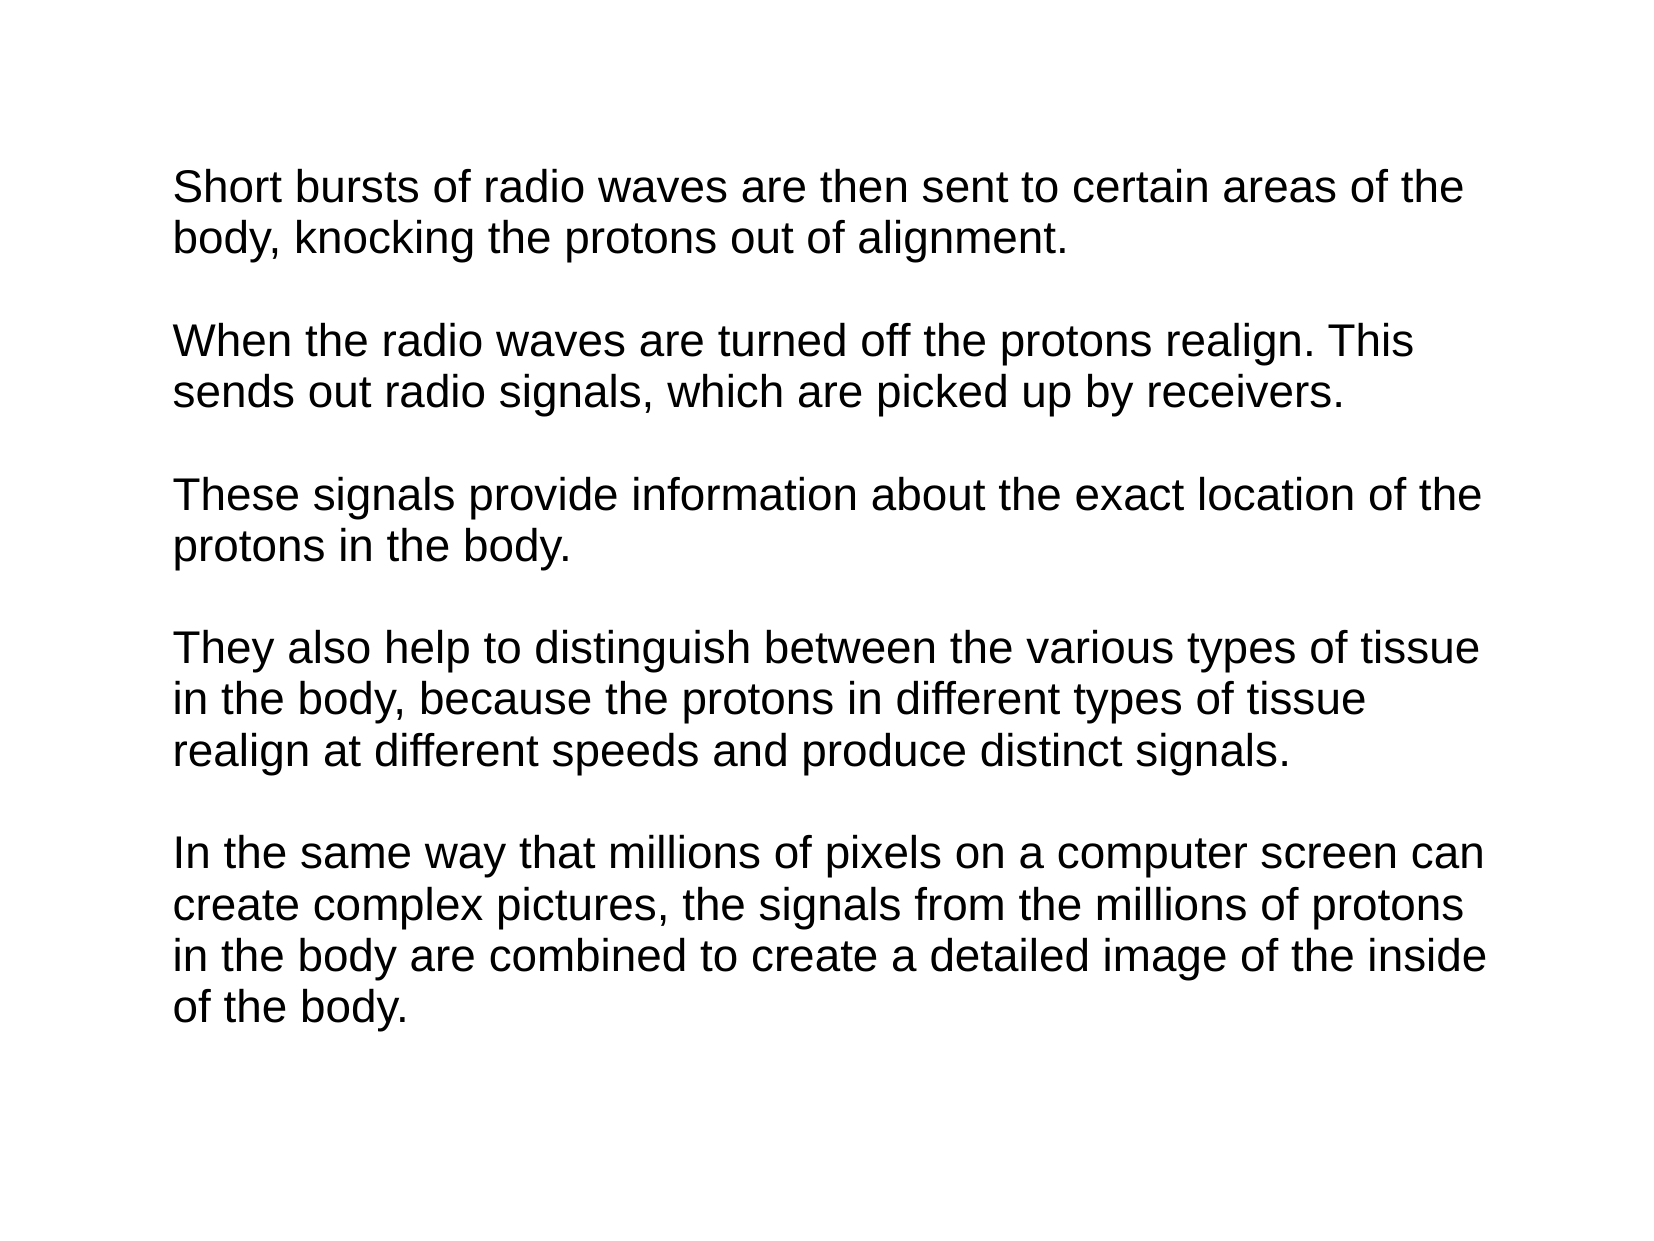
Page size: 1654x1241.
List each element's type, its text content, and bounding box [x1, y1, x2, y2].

text_box Short bursts of radio waves are then sent to certain areas of the body, knocking the protons out of alignment. When the radio waves are turned off the protons realign. This sends out radio signals, which are picked up by receivers. These signals provide information about the exact location of the protons in the body. They also help to distinguish between the various types of tissue in the body, because the protons in different types of tissue realign at different speeds and produce distinct signals. In the same way that millions of pixels on a computer screen can create complex pictures, the signals from the millions of protons in the body are combined to create a detailed image of the inside of the body. [158, 153, 1524, 1040]
